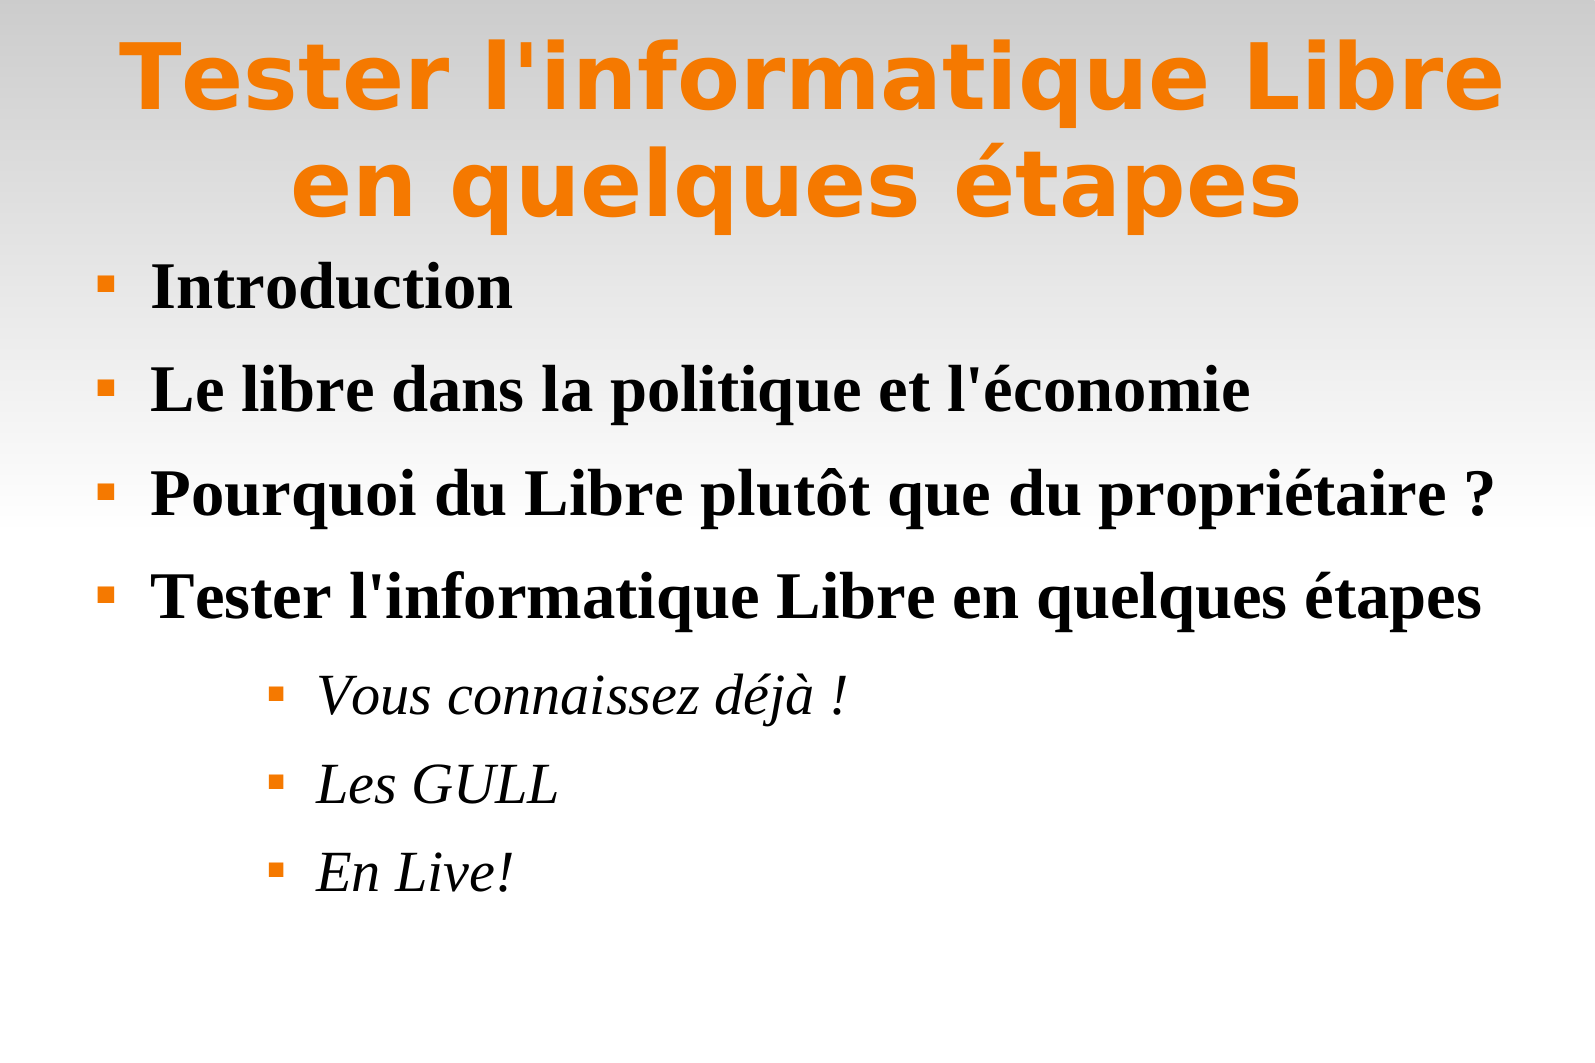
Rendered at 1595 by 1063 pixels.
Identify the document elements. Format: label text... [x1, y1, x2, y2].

title Tester l'informatique Libre en quelques étapes [79, 24, 1515, 239]
list Introduction Le libre dans la politique et l'économie Pourquoi du Libre plutôt que du propriétaire ? Tester l'informatique Libre en quelques étapes Vous connaissez déjà ! Les GULL En Live! [79, 248, 1515, 951]
